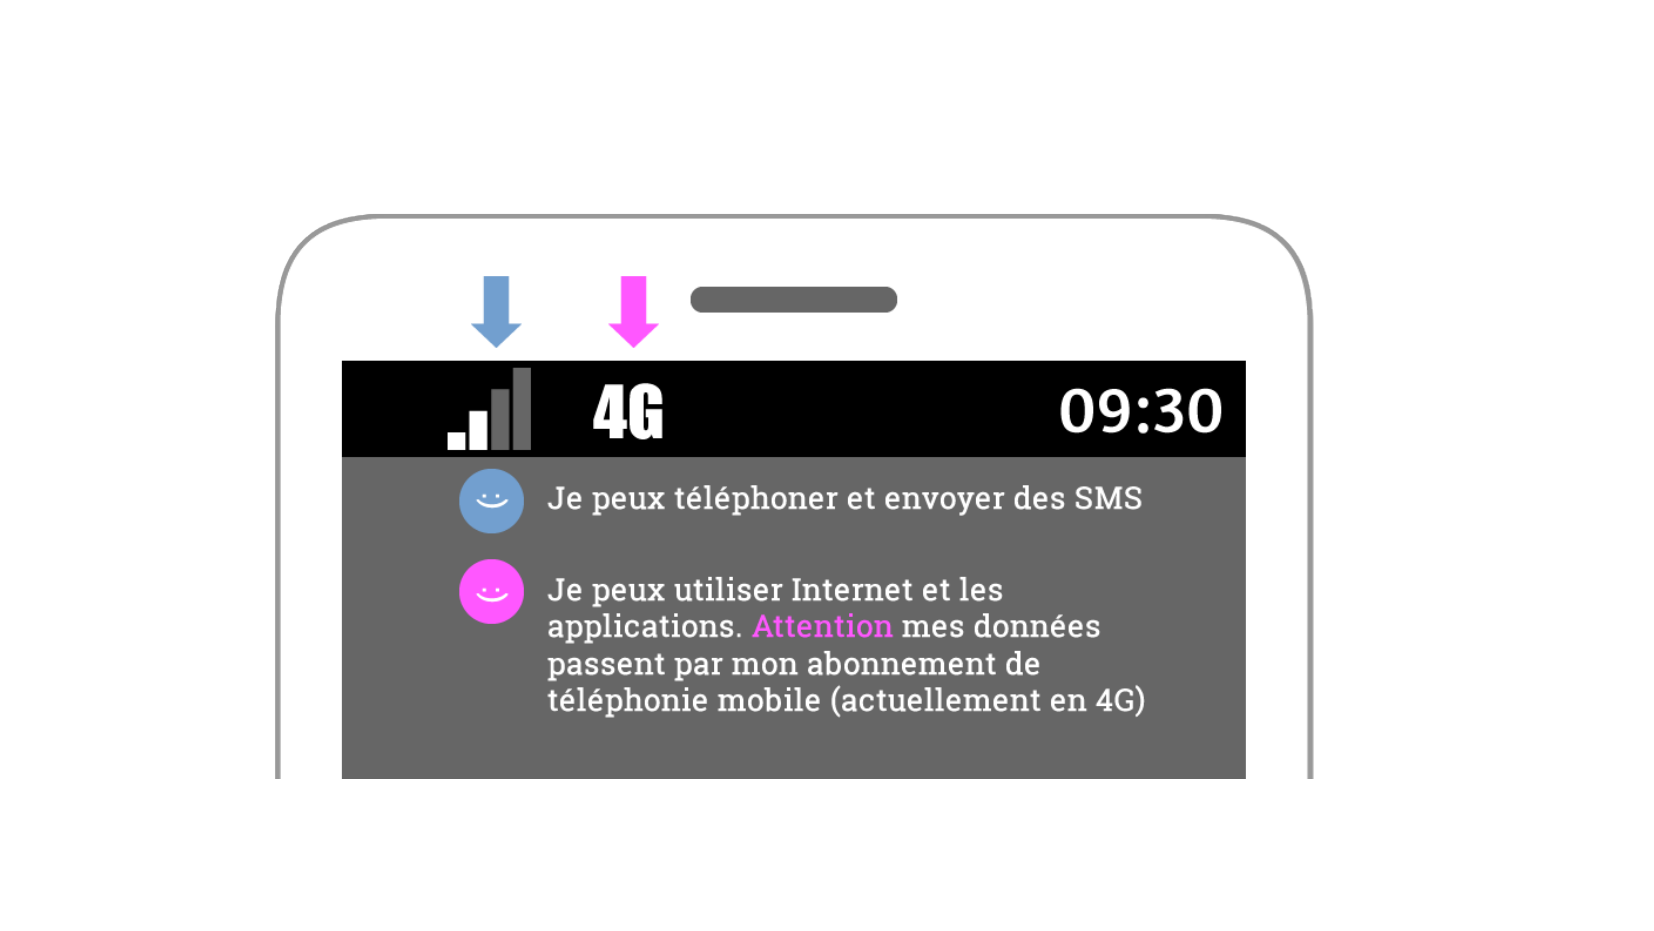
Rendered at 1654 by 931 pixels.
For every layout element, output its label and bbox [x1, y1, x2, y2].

picture [207, 147, 1382, 780]
